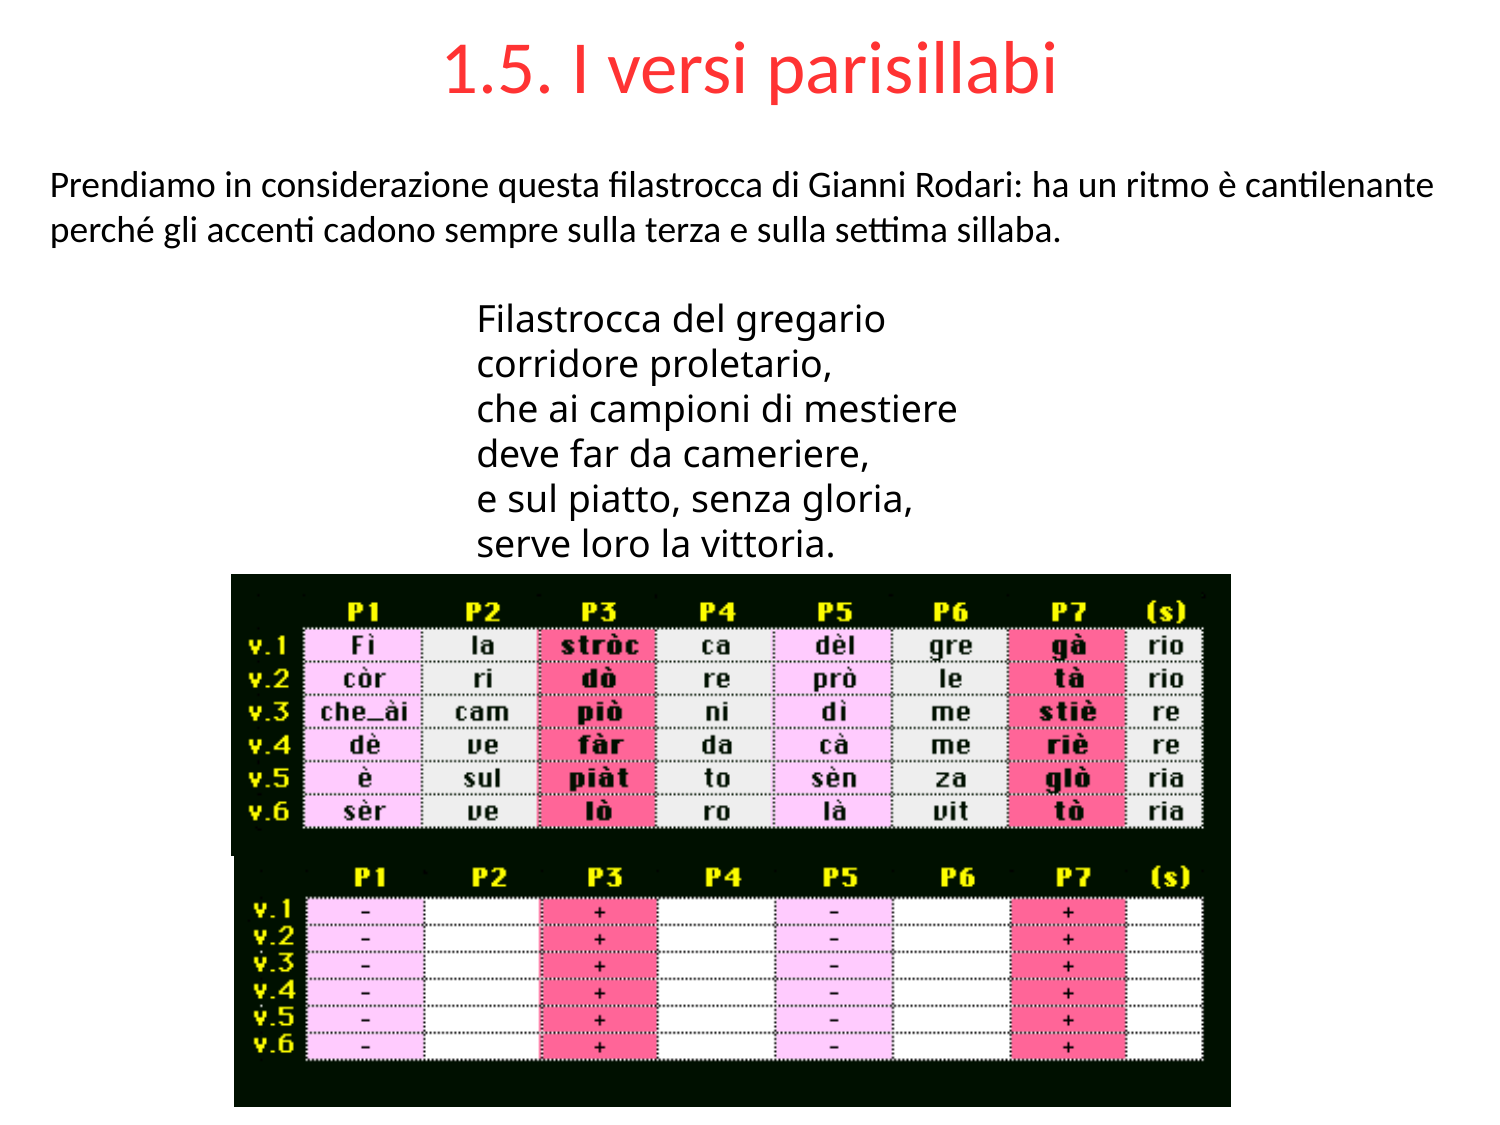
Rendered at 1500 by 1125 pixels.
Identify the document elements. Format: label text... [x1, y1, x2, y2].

text_box 1.5. I versi parisillabi [74, 11, 1425, 152]
picture [231, 574, 1231, 1107]
text_box Prendiamo in considerazione questa filastrocca di Gianni Rodari: ha un ritmo è cantilenante perché gli accenti cadono sempre sulla terza e sulla settima sillaba. Filastrocca del gregario corridore proletario, che ai campioni di mestiere deve far da cameriere, e sul piatto, senza gloria, serve loro la vittoria. [35, 152, 1465, 573]
